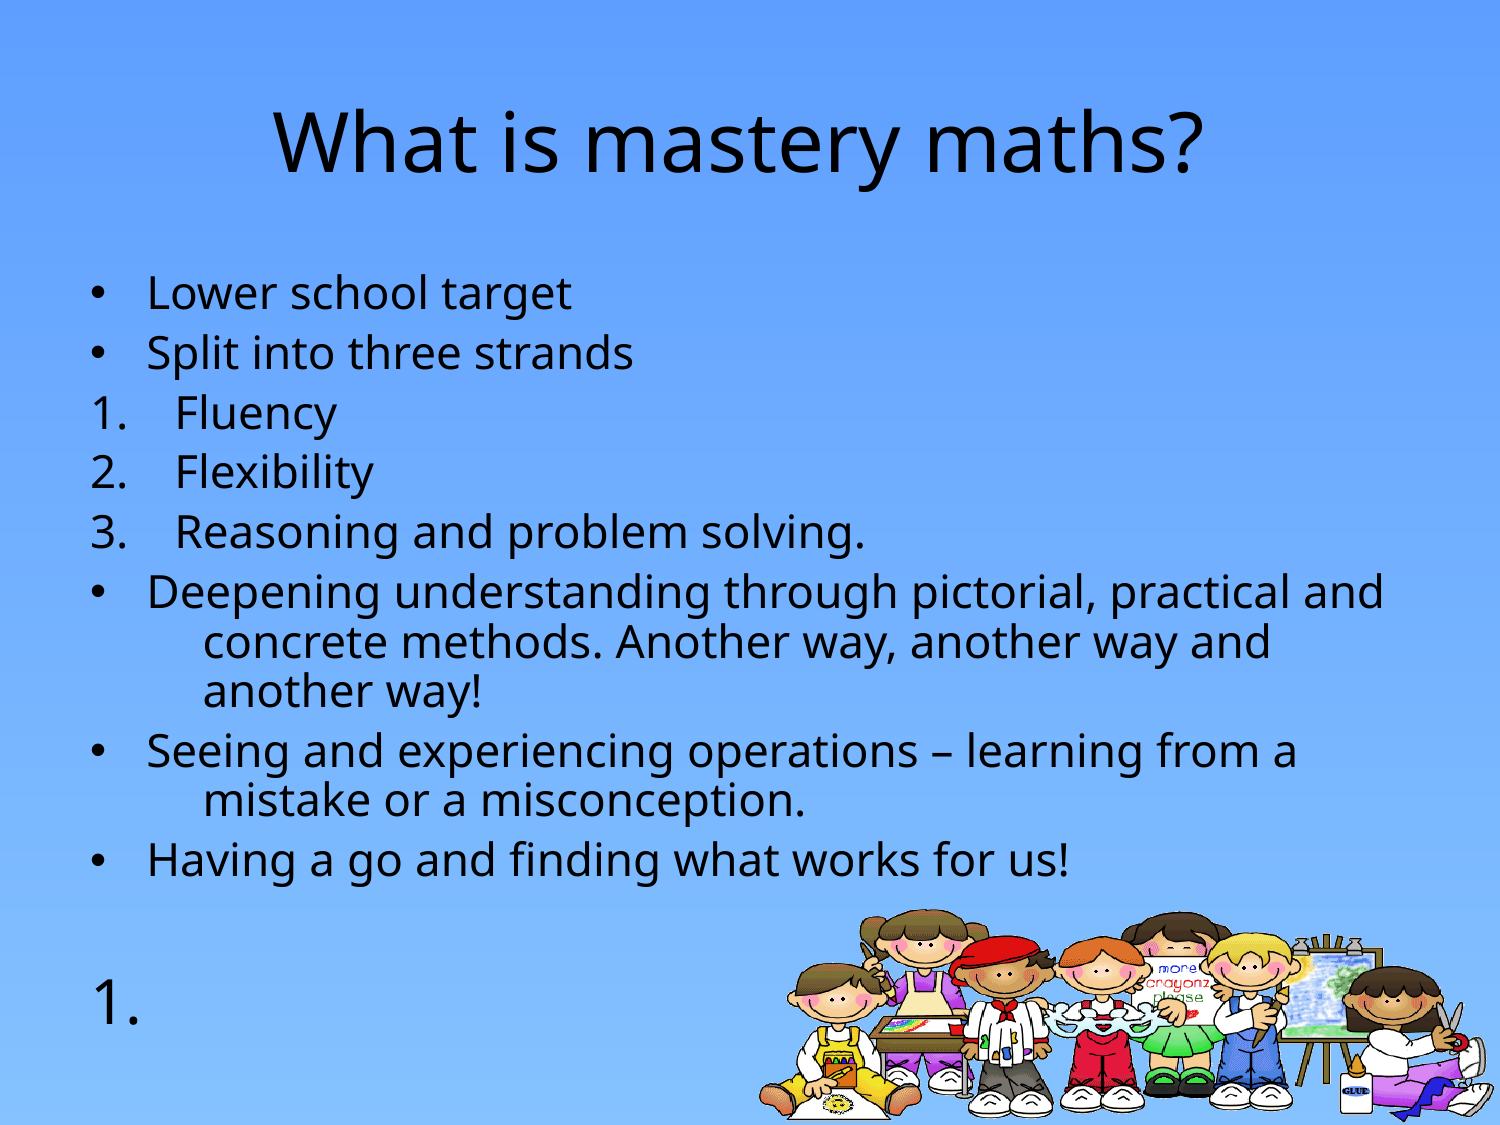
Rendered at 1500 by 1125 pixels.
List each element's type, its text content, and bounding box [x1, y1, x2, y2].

list Lower school target Split into three strands Fluency Flexibility Reasoning and problem solving. Deepening understanding through pictorial, practical and concrete methods. Another way, another way and another way! Seeing and experiencing operations – learning from a mistake or a misconception. Having a go and finding what works for us! [75, 262, 1426, 1005]
picture [755, 902, 1500, 1125]
title What is mastery maths? [75, 45, 1426, 233]
